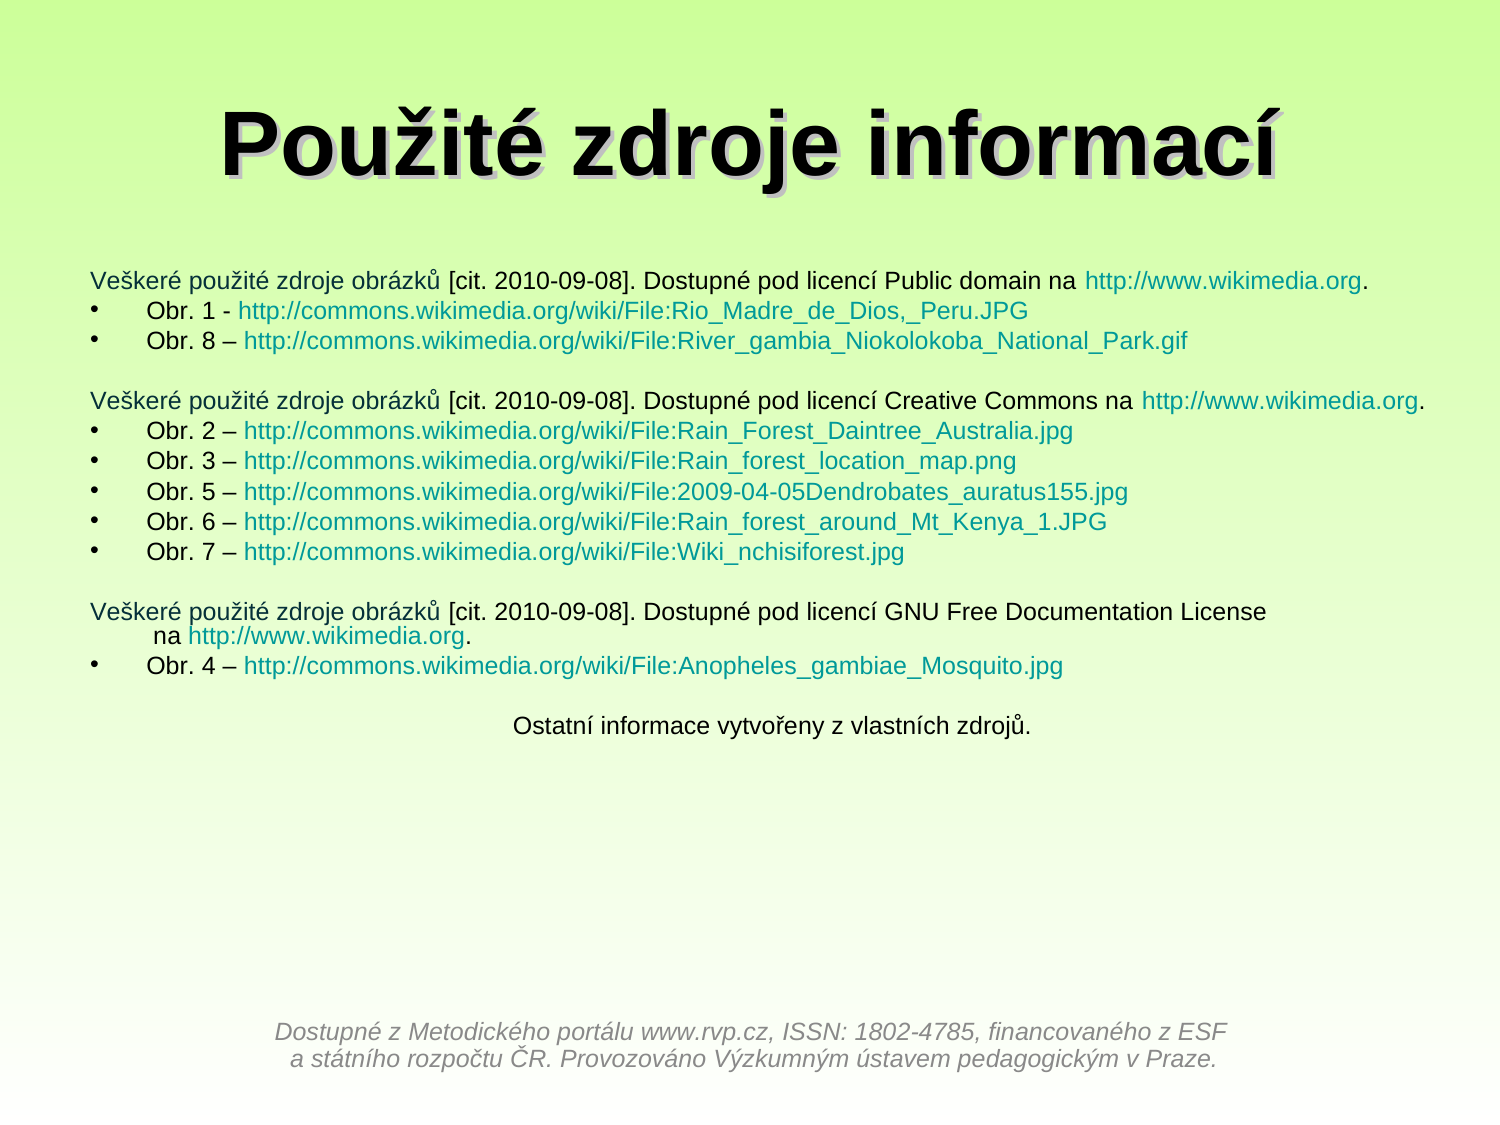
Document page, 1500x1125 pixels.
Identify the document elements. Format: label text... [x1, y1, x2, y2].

title Použité zdroje informací [75, 45, 1426, 233]
list Veškeré použité zdroje obrázků [cit. 2010-09-08]. Dostupné pod licencí Public domain na http://www.wikimedia.org. Obr. 1 - http://commons.wikimedia.org/wiki/File:Rio_Madre_de_Dios,_Peru.JPG Obr. 8 – http://commons.wikimedia.org/wiki/File:River_gambia_Niokolokoba_National_Park.gif Veškeré použité zdroje obrázků [cit. 2010-09-08]. Dostupné pod licencí Creative Commons na http://www.wikimedia.org. Obr. 2 – http://commons.wikimedia.org/wiki/File:Rain_Forest_Daintree_Australia.jpg Obr. 3 – http://commons.wikimedia.org/wiki/File:Rain_forest_location_map.png Obr. 5 – http://commons.wikimedia.org/wiki/File:2009-04-05Dendrobates_auratus155.jpg Obr. 6 – http://commons.wikimedia.org/wiki/File:Rain_forest_around_Mt_Kenya_1.JPG Obr. 7 – http://commons.wikimedia.org/wiki/File:Wiki_nchisiforest.jpg Veškeré použité zdroje obrázků [cit. 2010-09-08]. Dostupné pod licencí GNU Free Documentation License na http://www.wikimedia.org. Obr. 4 – http://commons.wikimedia.org/wiki/File:Anopheles_gambiae_Mosquito.jpg Ostatní informace vytvořeny z vlastních zdrojů. [75, 262, 1471, 764]
text_box Dostupné z Metodického portálu www.rvp.cz, ISSN: 1802-4785, financovaného z ESF a státního rozpočtu ČR. Provozováno Výzkumným ústavem pedagogickým v Praze. [230, 1011, 1281, 1083]
